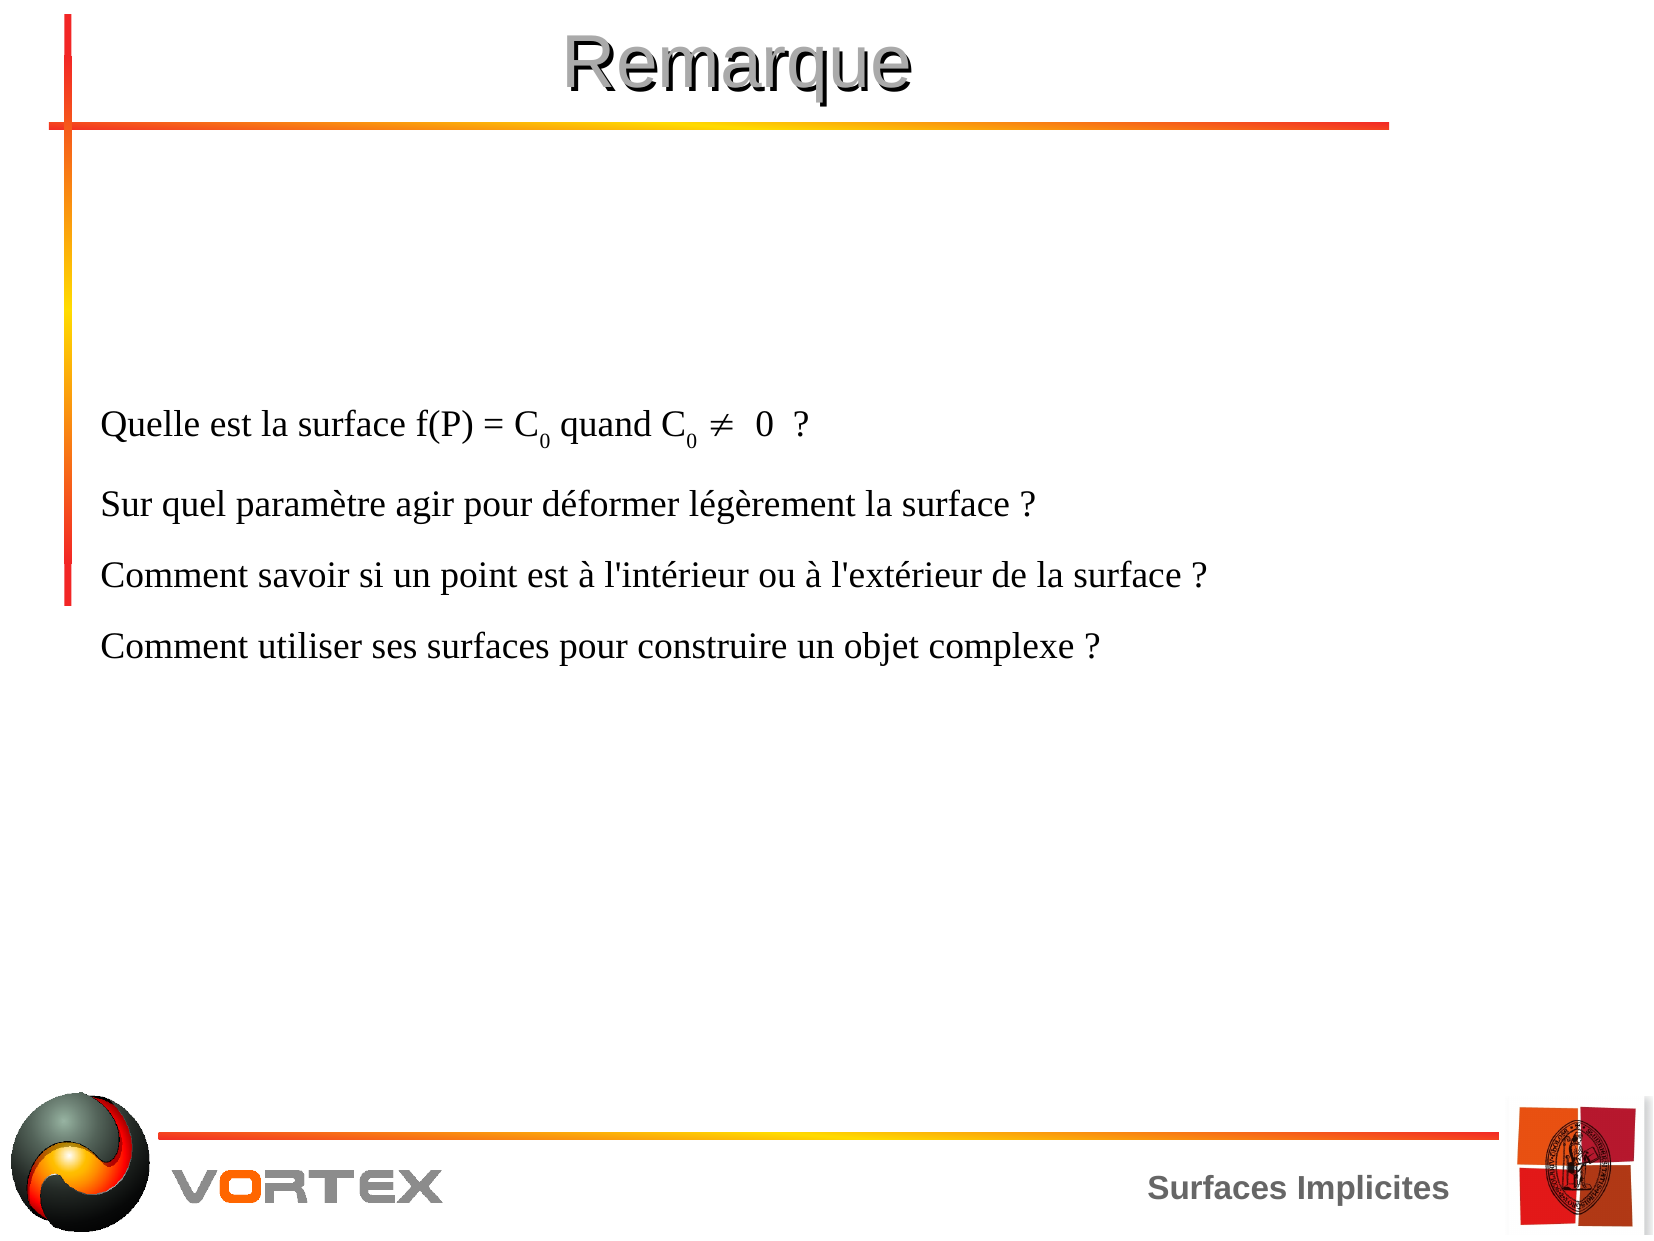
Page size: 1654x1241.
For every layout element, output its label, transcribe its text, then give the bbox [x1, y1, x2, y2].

picture [11, 1092, 443, 1232]
list Quelle est la surface f(P) = C0 quand C0  0 ? Sur quel paramètre agir pour déformer légèrement la surface ? Comment savoir si un point est à l'intérieur ou à l'extérieur de la surface ? Comment utiliser ses surfaces pour construire un objet complexe ? [82, 402, 1572, 819]
title Remarque [82, 4, 1392, 120]
picture [1505, 1096, 1653, 1235]
